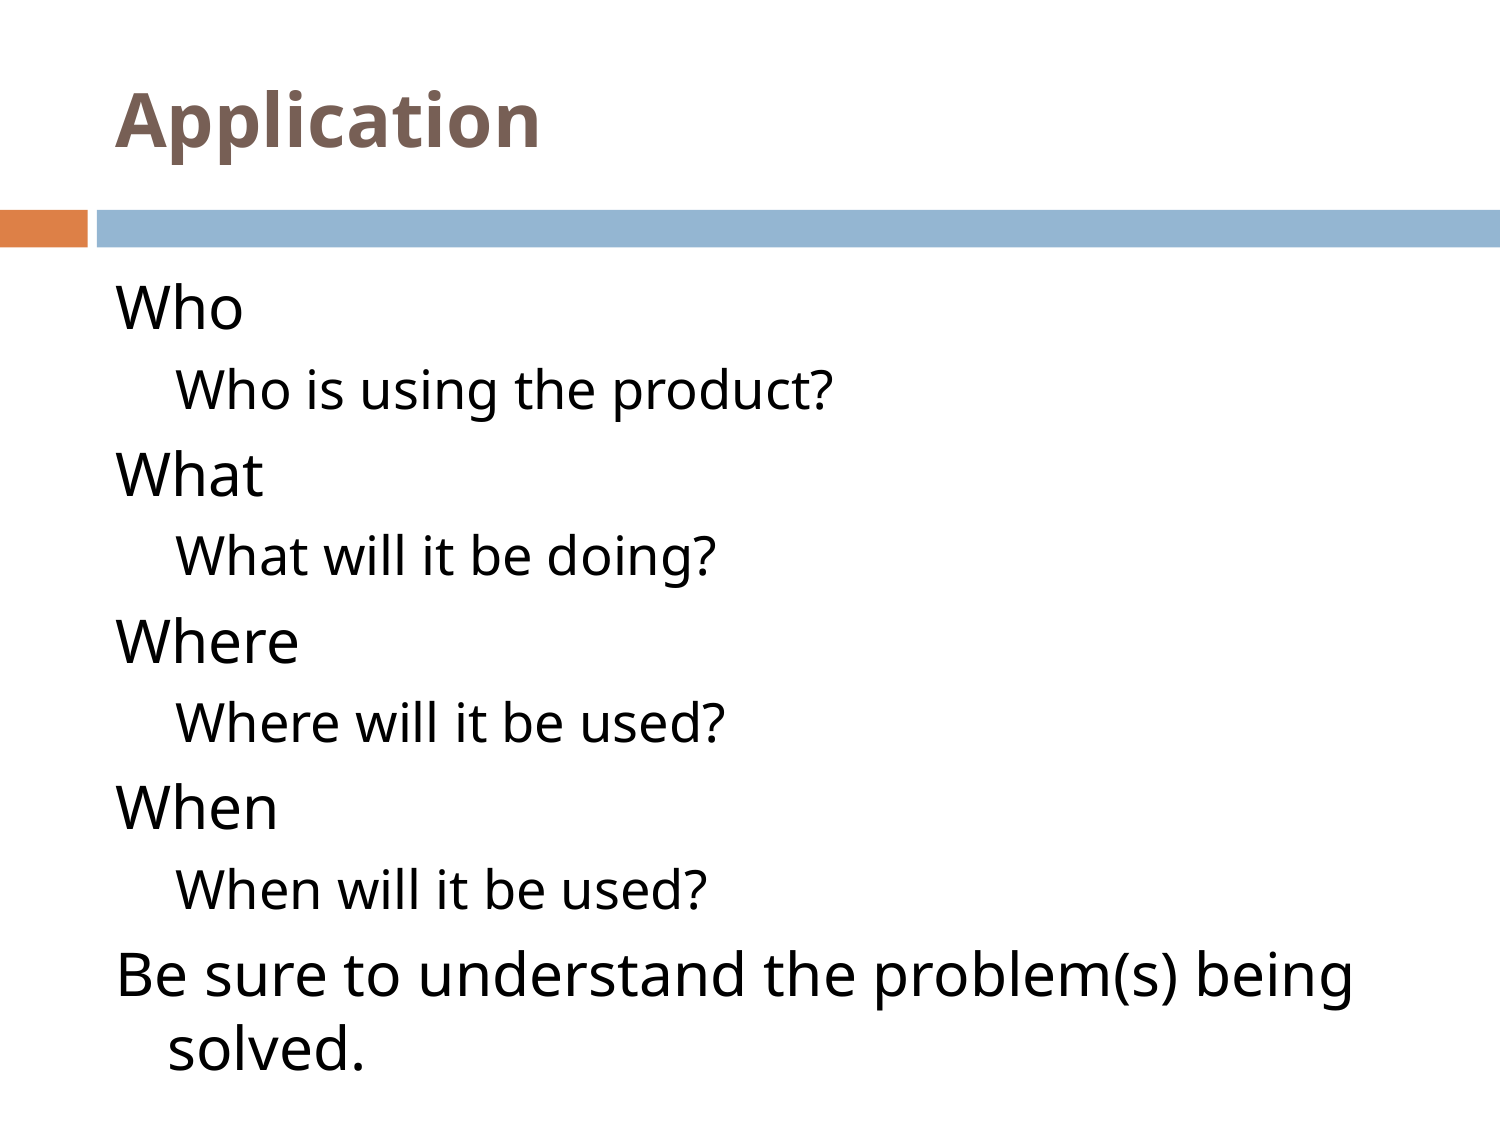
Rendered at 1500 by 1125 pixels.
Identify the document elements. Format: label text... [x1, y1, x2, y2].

list Who Who is using the product? What What will it be doing? Where Where will it be used? When When will it be used? Be sure to understand the problem(s) being solved. [100, 262, 1438, 1007]
title Application [100, 37, 1438, 201]
